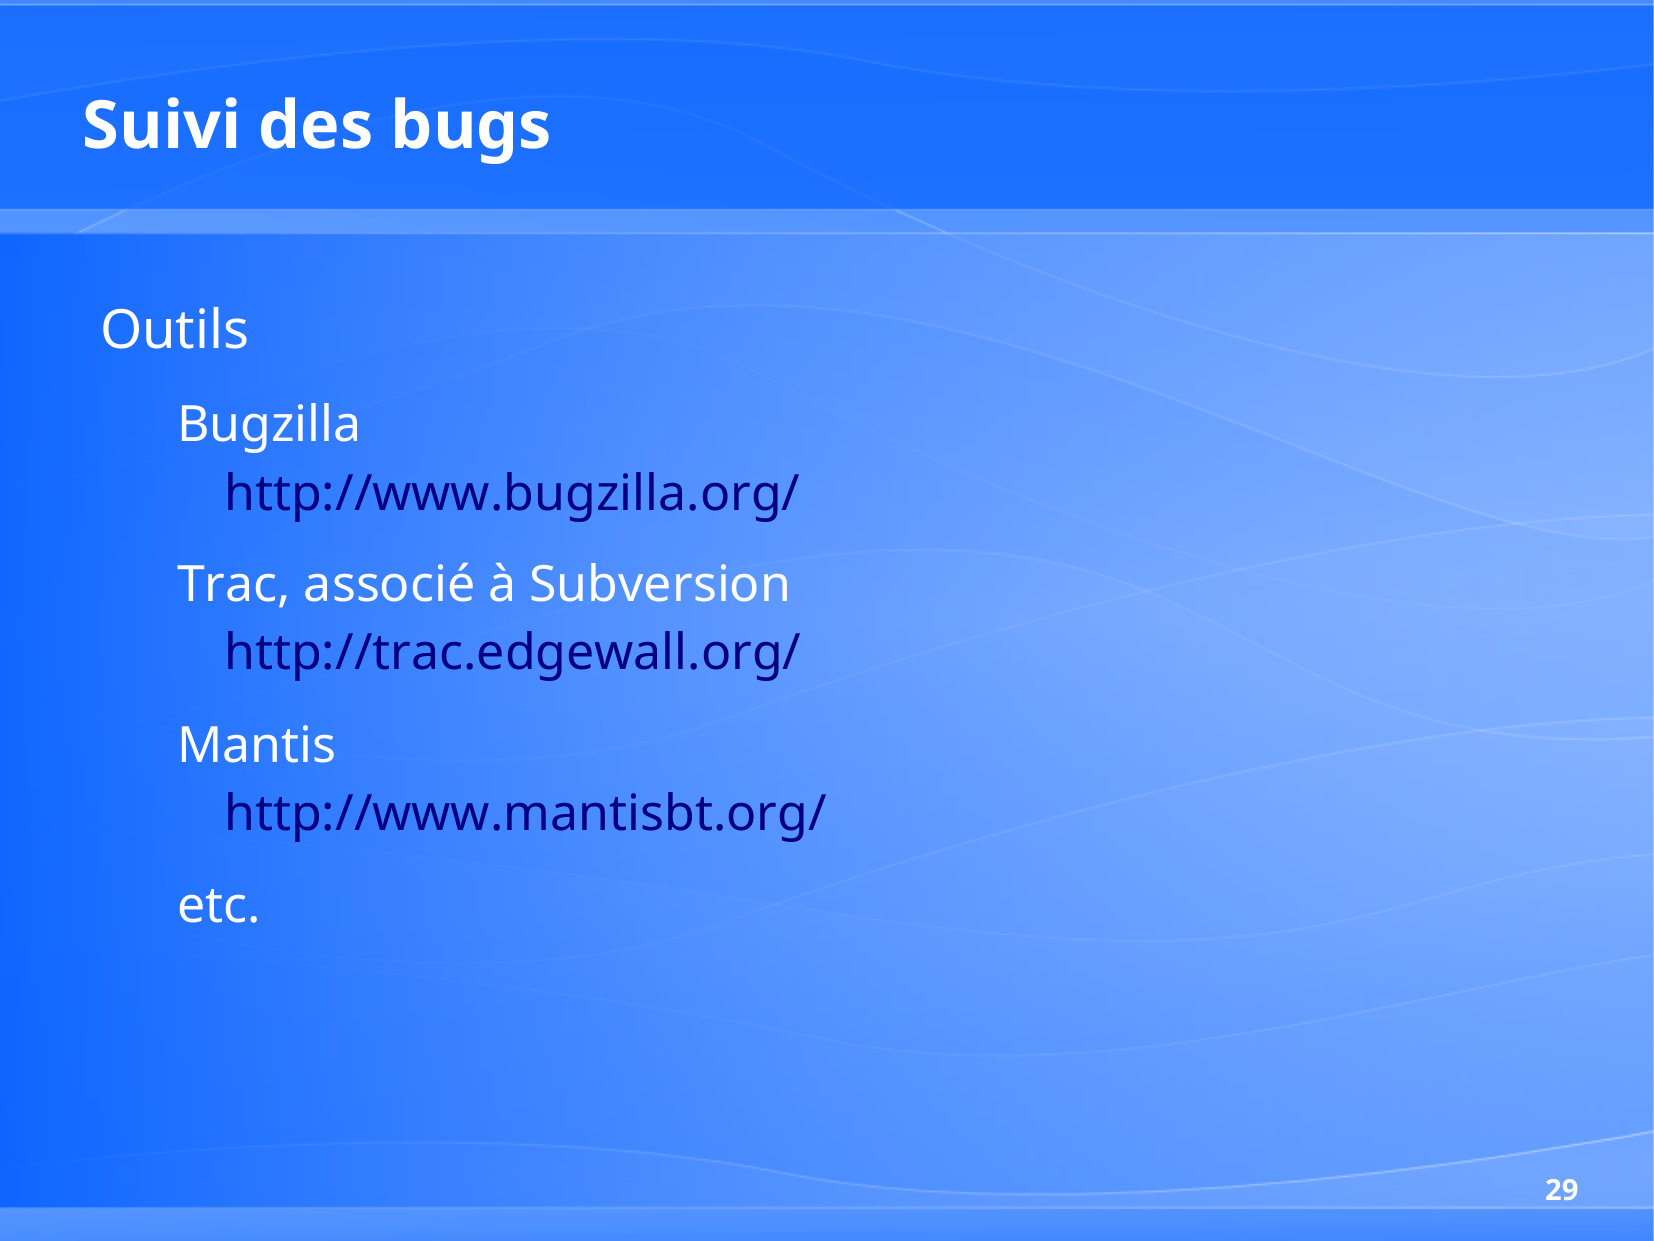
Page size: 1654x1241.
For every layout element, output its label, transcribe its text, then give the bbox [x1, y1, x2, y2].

picture [0, 0, 1654, 1241]
list Outils Bugzilla http://www.bugzilla.org/ Trac, associé à Subversion http://trac.edgewall.org/ Mantis http://www.mantisbt.org/ etc. [82, 290, 1571, 1108]
title Suivi des bugs [23, 15, 1625, 229]
